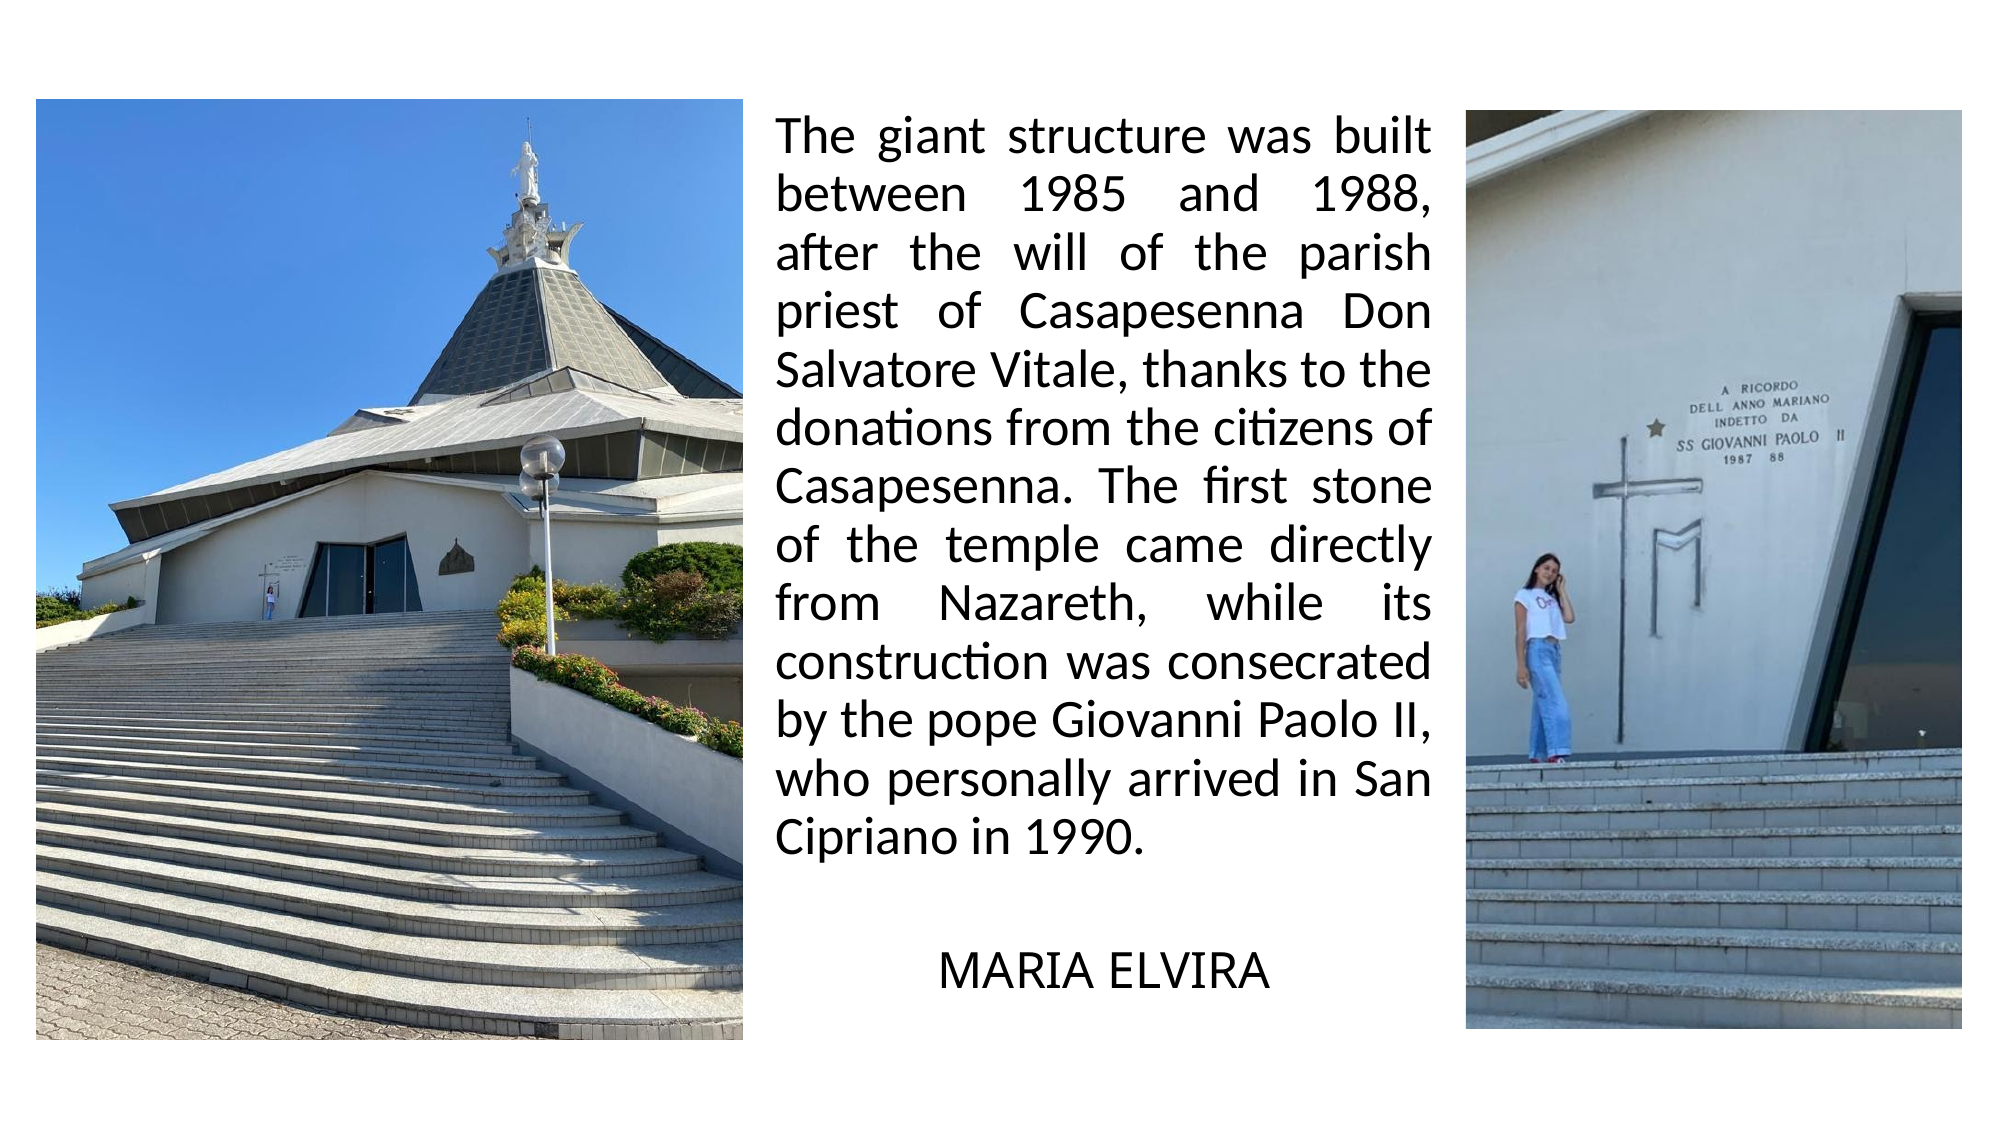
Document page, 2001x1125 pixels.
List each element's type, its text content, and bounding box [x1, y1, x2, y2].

picture [36, 99, 743, 1040]
list The giant structure was built between 1985 and 1988, after the will of the parish priest of Casapesenna Don Salvatore Vitale, thanks to the donations from the citizens of Casapesenna. The first stone of the temple came directly from Nazareth, while its construction was consecrated by the pope Giovanni Paolo II, who personally arrived in San Cipriano in 1990. [760, 99, 1449, 906]
picture [1465, 110, 1962, 1029]
text_box MARIA ELVIRA [794, 931, 1414, 1007]
